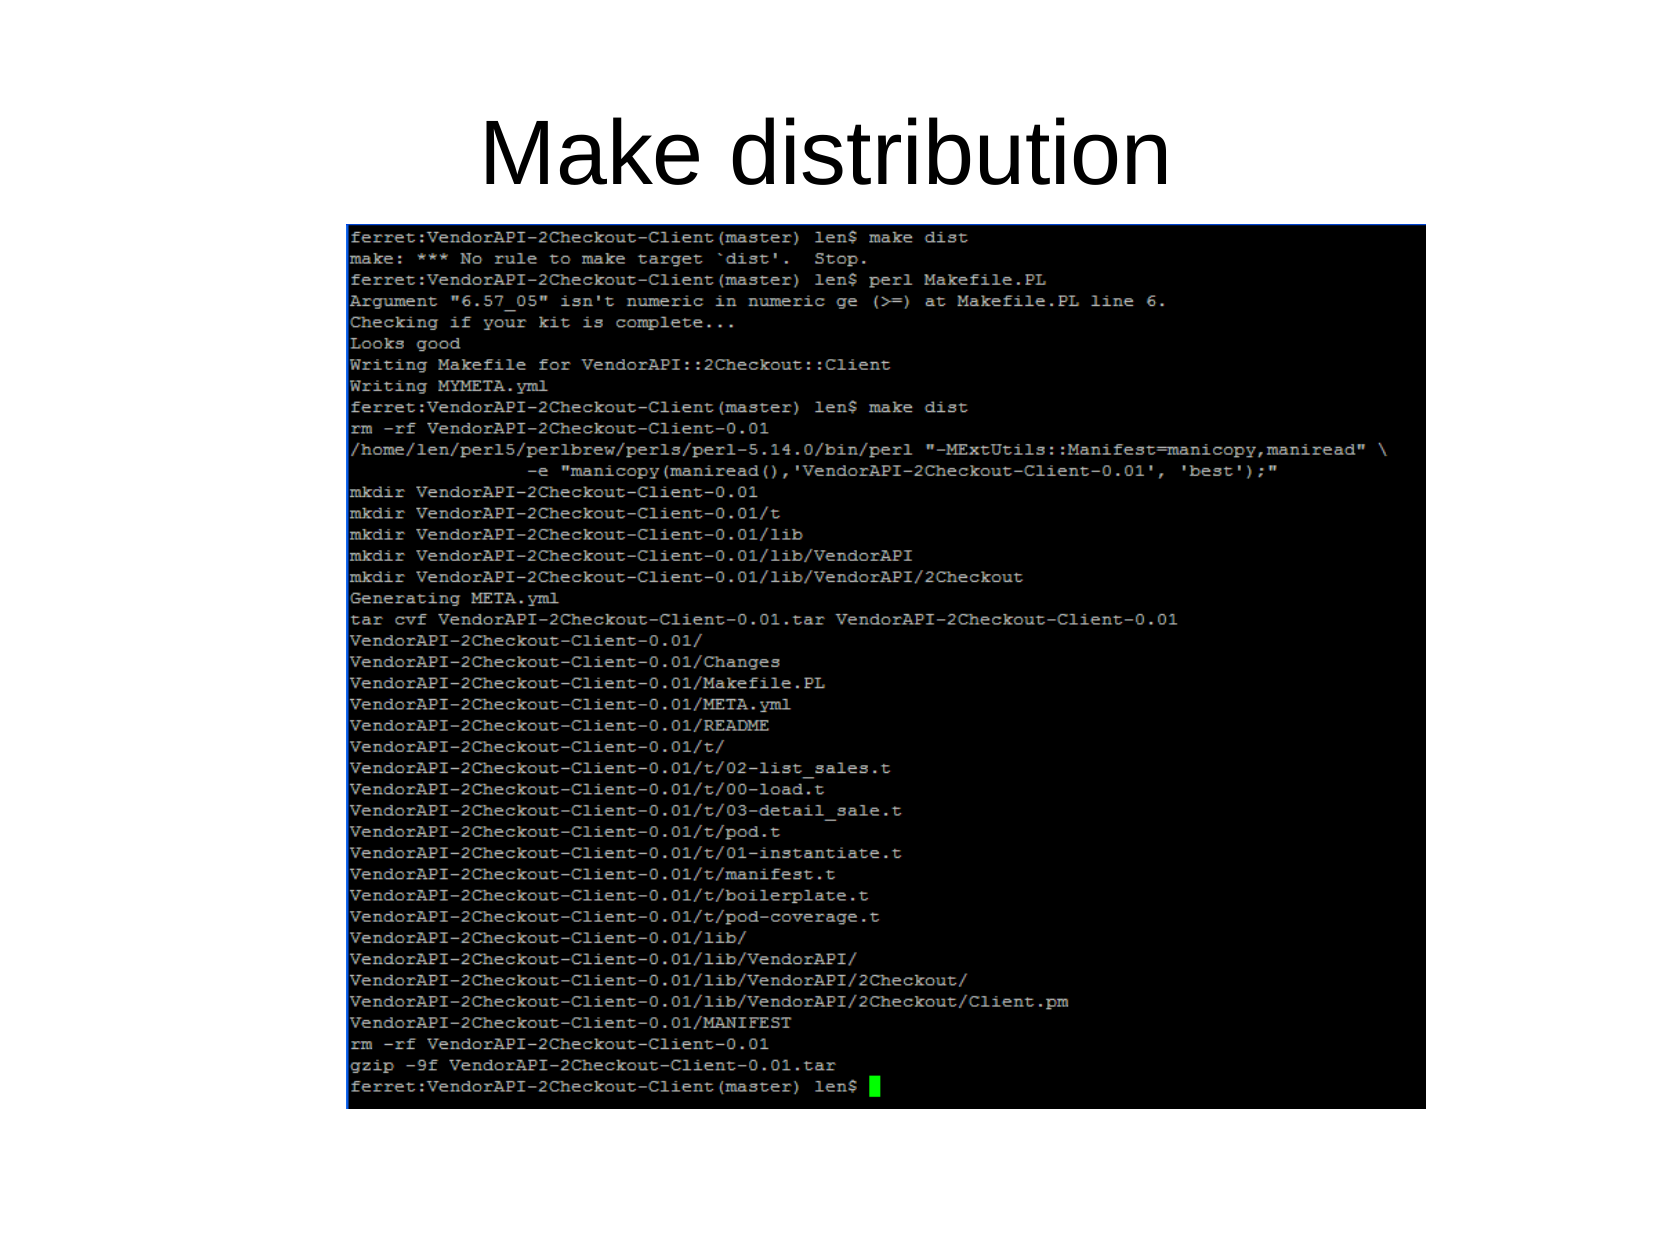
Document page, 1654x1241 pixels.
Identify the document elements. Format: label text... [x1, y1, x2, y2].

title Make distribution [82, 49, 1571, 257]
picture [346, 224, 1426, 1109]
